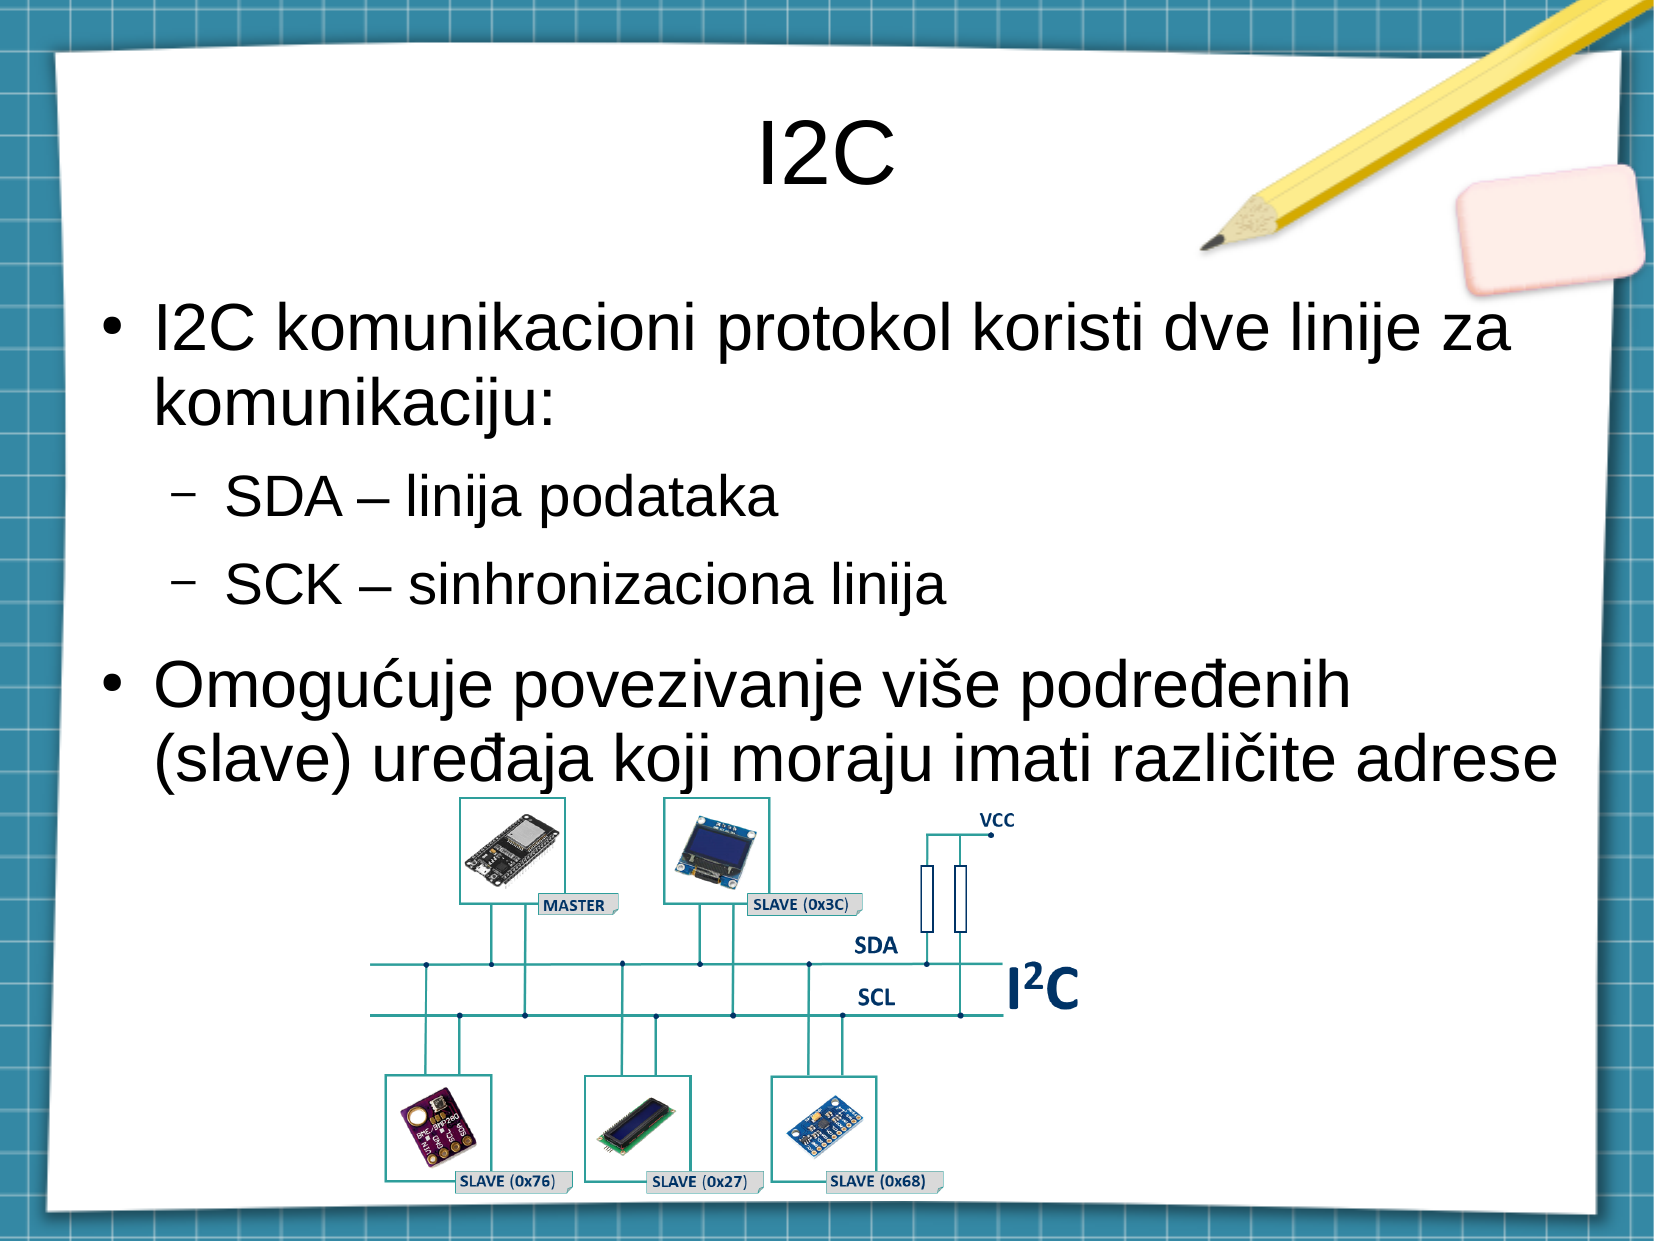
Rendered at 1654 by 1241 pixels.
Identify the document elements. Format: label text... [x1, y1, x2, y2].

picture [0, 0, 1654, 1241]
title I2C [82, 49, 1571, 257]
list I2C komunikacioni protokol koristi dve linije za komunikaciju: SDA – linija podataka SCK – sinhronizaciona linija Omogućuje povezivanje više podređenih (slave) uređaja koji moraju imati različite adrese [82, 290, 1571, 1010]
